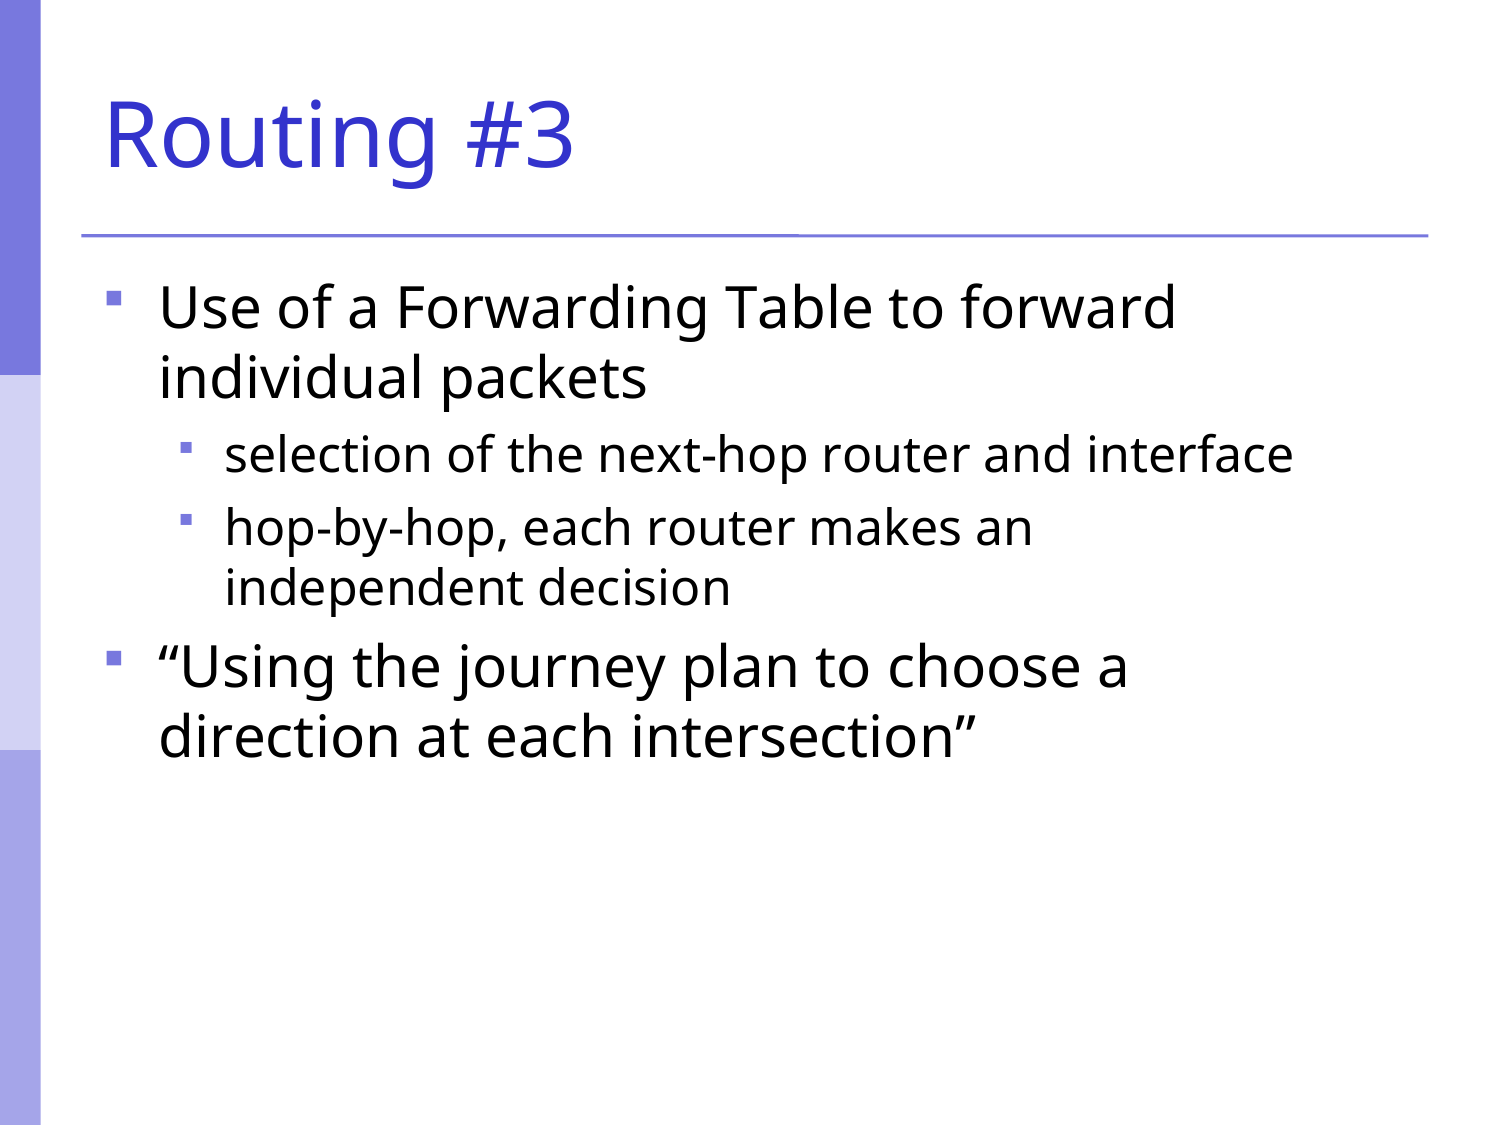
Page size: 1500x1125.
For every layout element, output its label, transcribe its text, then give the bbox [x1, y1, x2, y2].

text_box Use of a Forwarding Table to forward individual packets selection of the next-hop router and interface hop-by-hop, each router makes an independent decision “Using the journey plan to choose a direction at each intersection” [87, 262, 1363, 1026]
text_box Routing #3 [87, 37, 1363, 225]
